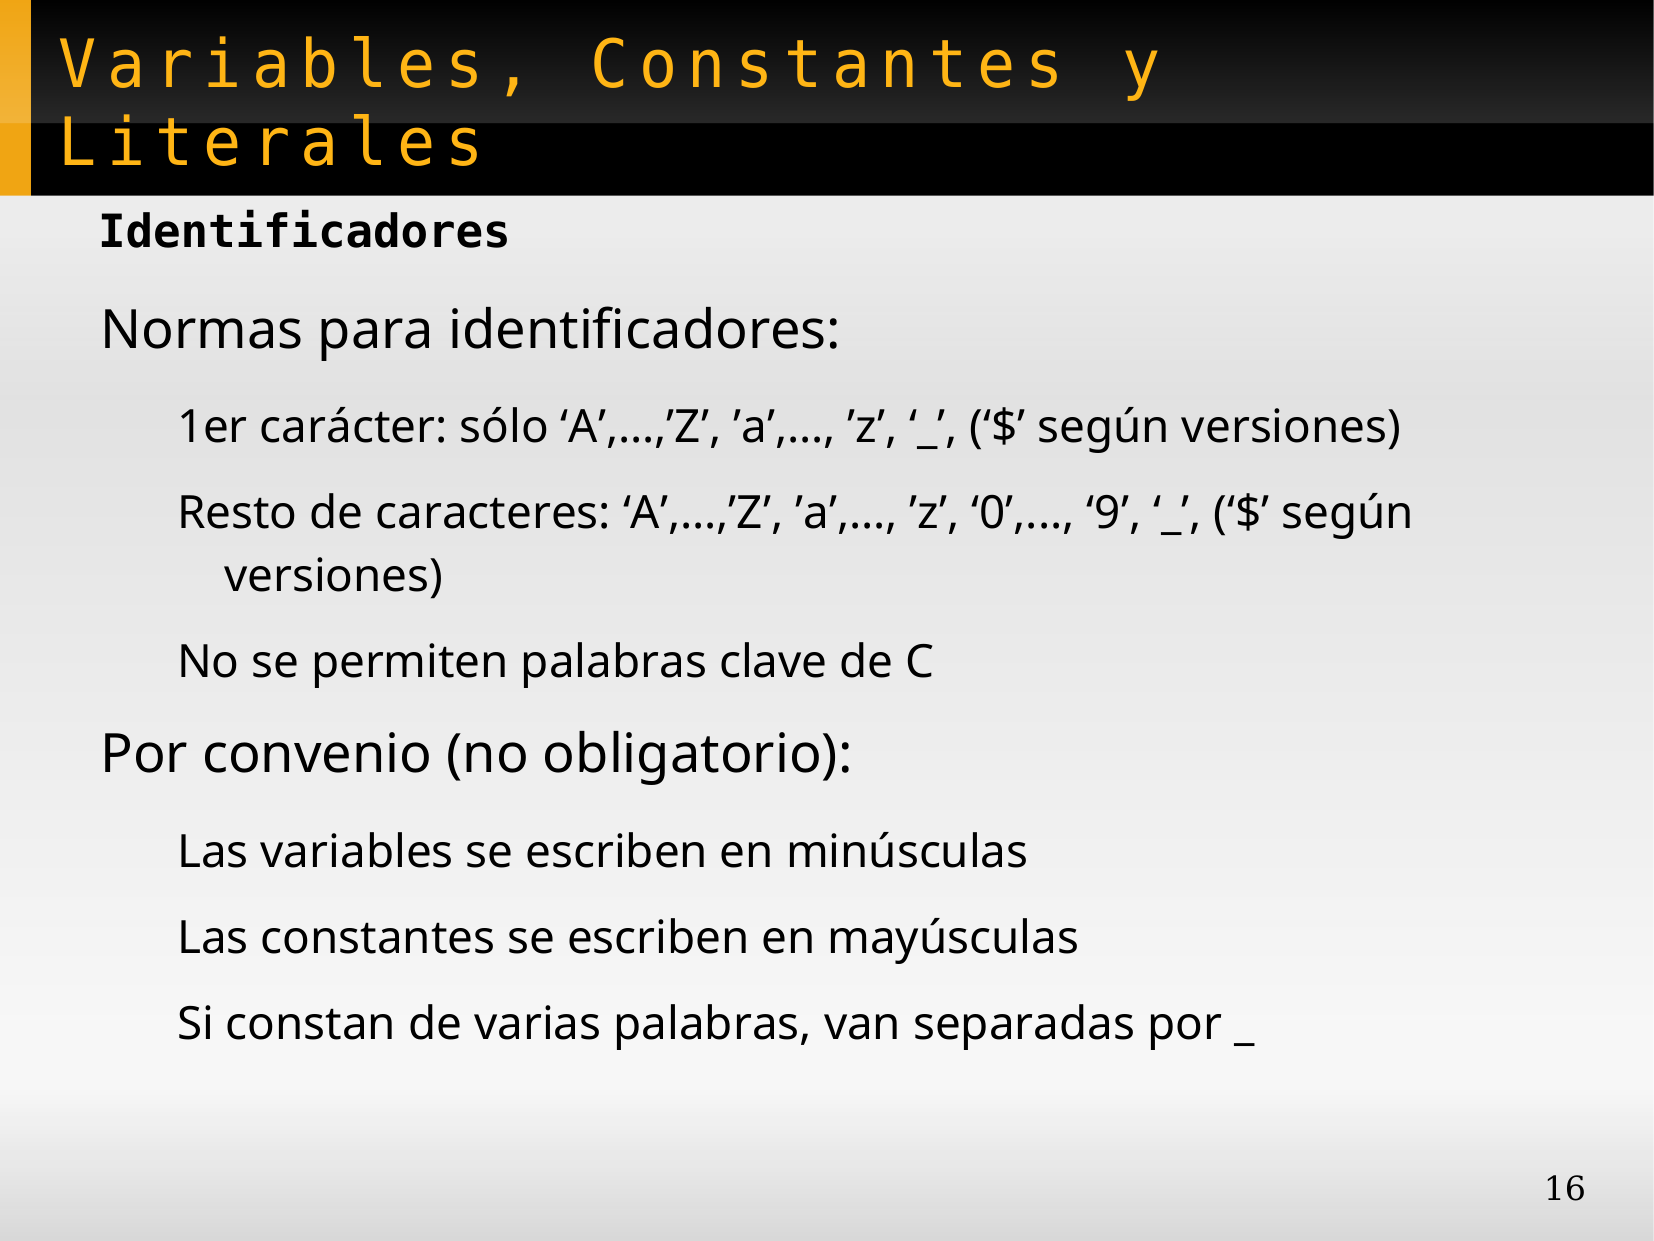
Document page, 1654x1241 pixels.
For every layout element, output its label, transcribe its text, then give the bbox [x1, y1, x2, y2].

text_box Identificadores [83, 197, 526, 266]
title Variables, Constantes y Literales [59, 25, 1595, 182]
list Normas para identificadores: 1er carácter: sólo ‘A’,…,’Z’, ’a’,…, ’z’, ‘_’, (‘$’ según versiones) Resto de caracteres: ‘A’,…,’Z’, ’a’,…, ’z’, ‘0’,..., ‘9’, ‘_’, (‘$’ según versiones) No se permiten palabras clave de C Por convenio (no obligatorio): Las variables se escriben en minúsculas Las constantes se escriben en mayúsculas Si constan de varias palabras, van separadas por _ [82, 290, 1571, 1109]
picture [0, 0, 1654, 1241]
